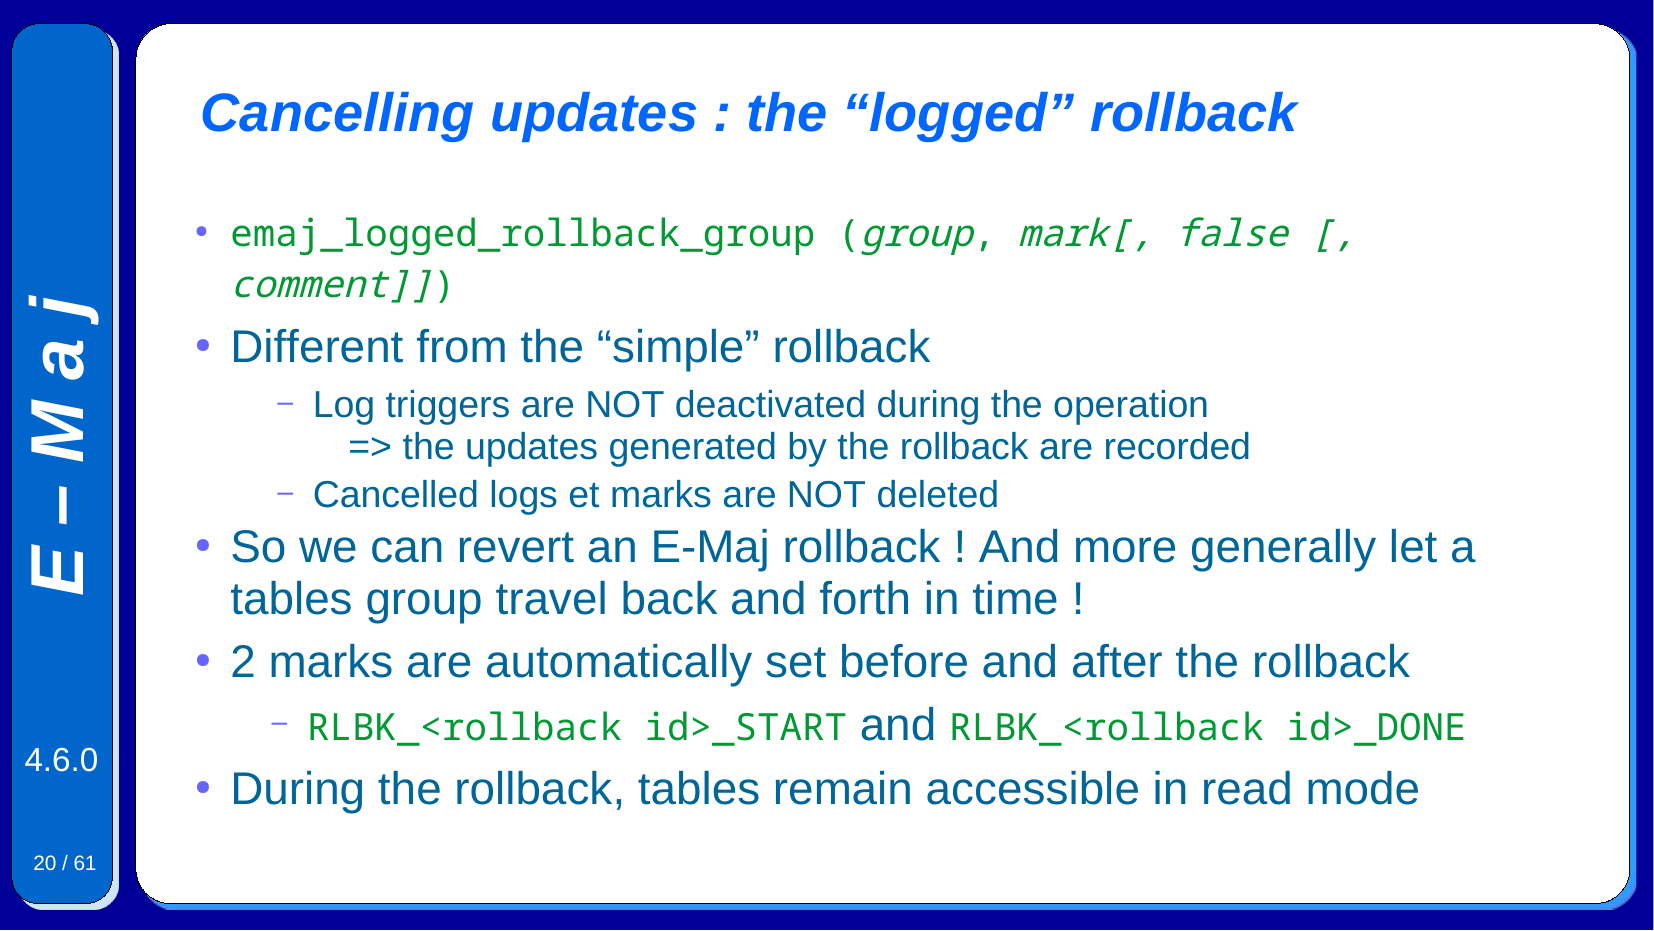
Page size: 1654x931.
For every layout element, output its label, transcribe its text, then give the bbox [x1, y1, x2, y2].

list emaj_logged_rollback_group (group, mark[, false [, comment]]) Different from the “simple” rollback Log triggers are NOT deactivated during the operation => the updates generated by the rollback are recorded Cancelled logs et marks are NOT deleted So we can revert an E-Maj rollback ! And more generally let a tables group travel back and forth in time ! 2 marks are automatically set before and after the rollback RLBK_<rollback id>_START and RLBK_<rollback id>_DONE During the rollback, tables remain accessible in read mode [177, 206, 1587, 846]
title Cancelling updates : the “logged” rollback [200, 34, 1575, 191]
